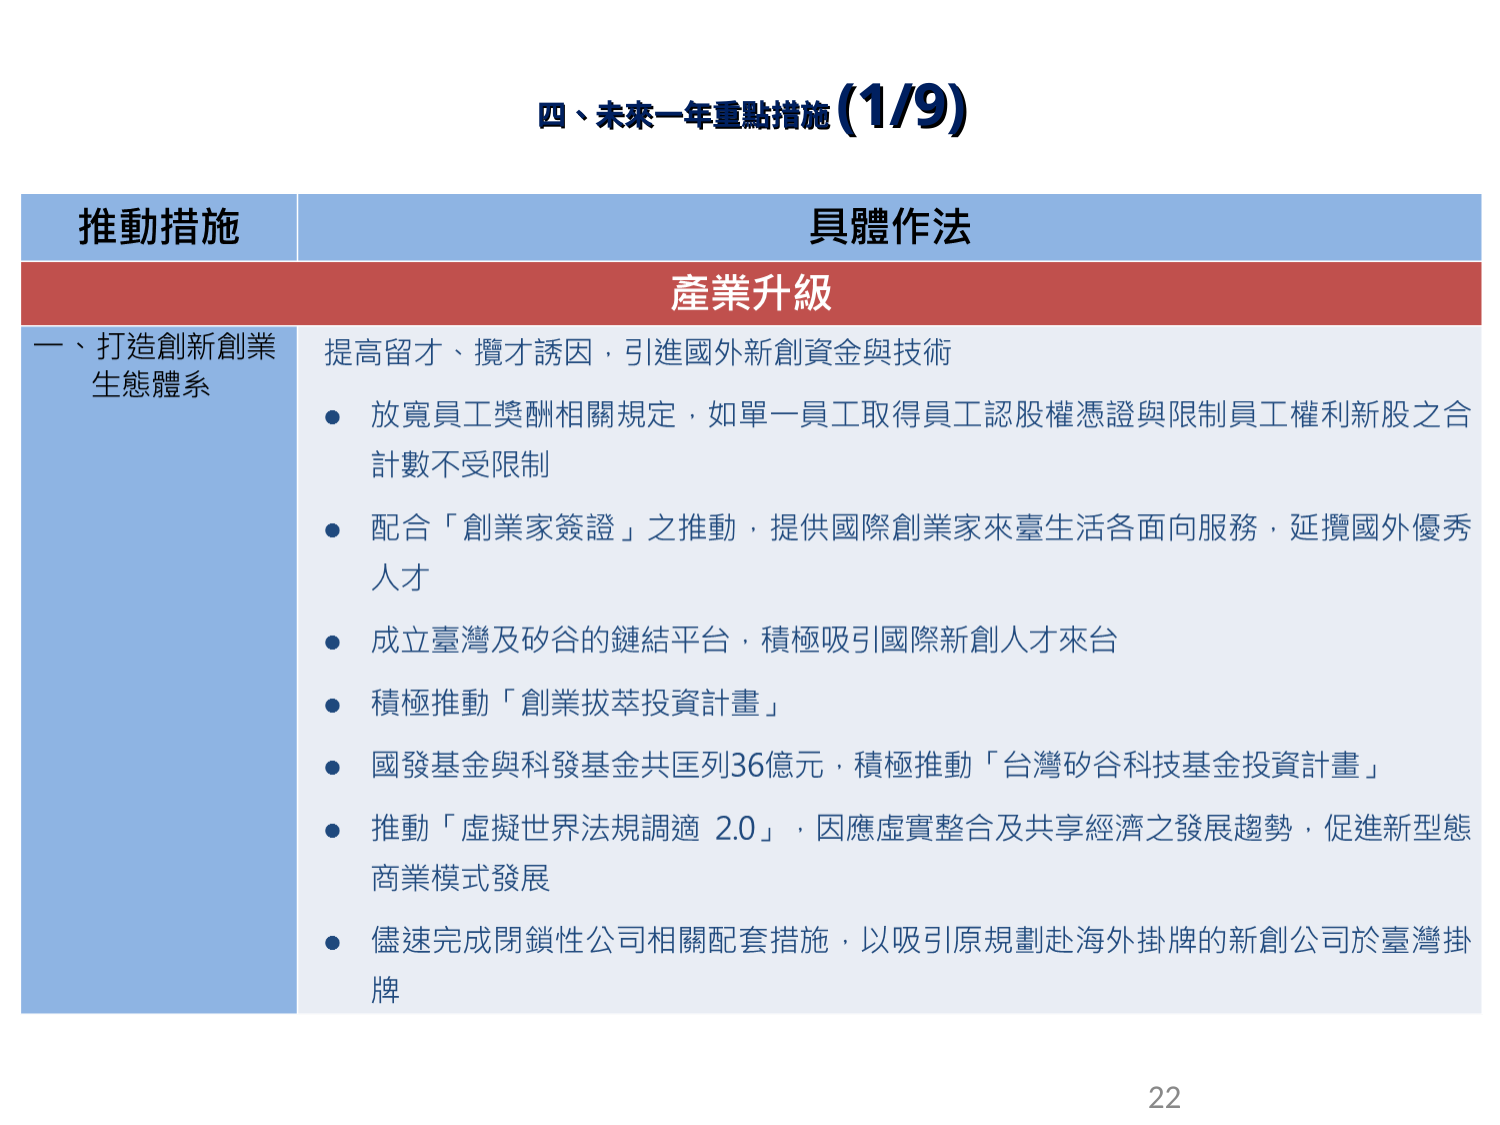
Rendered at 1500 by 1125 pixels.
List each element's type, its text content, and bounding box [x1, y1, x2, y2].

picture [20, 190, 1483, 1027]
text_box 22 [1132, 1065, 1483, 1125]
title 四、未來一年重點措施(1/9) [0, 49, 1500, 155]
